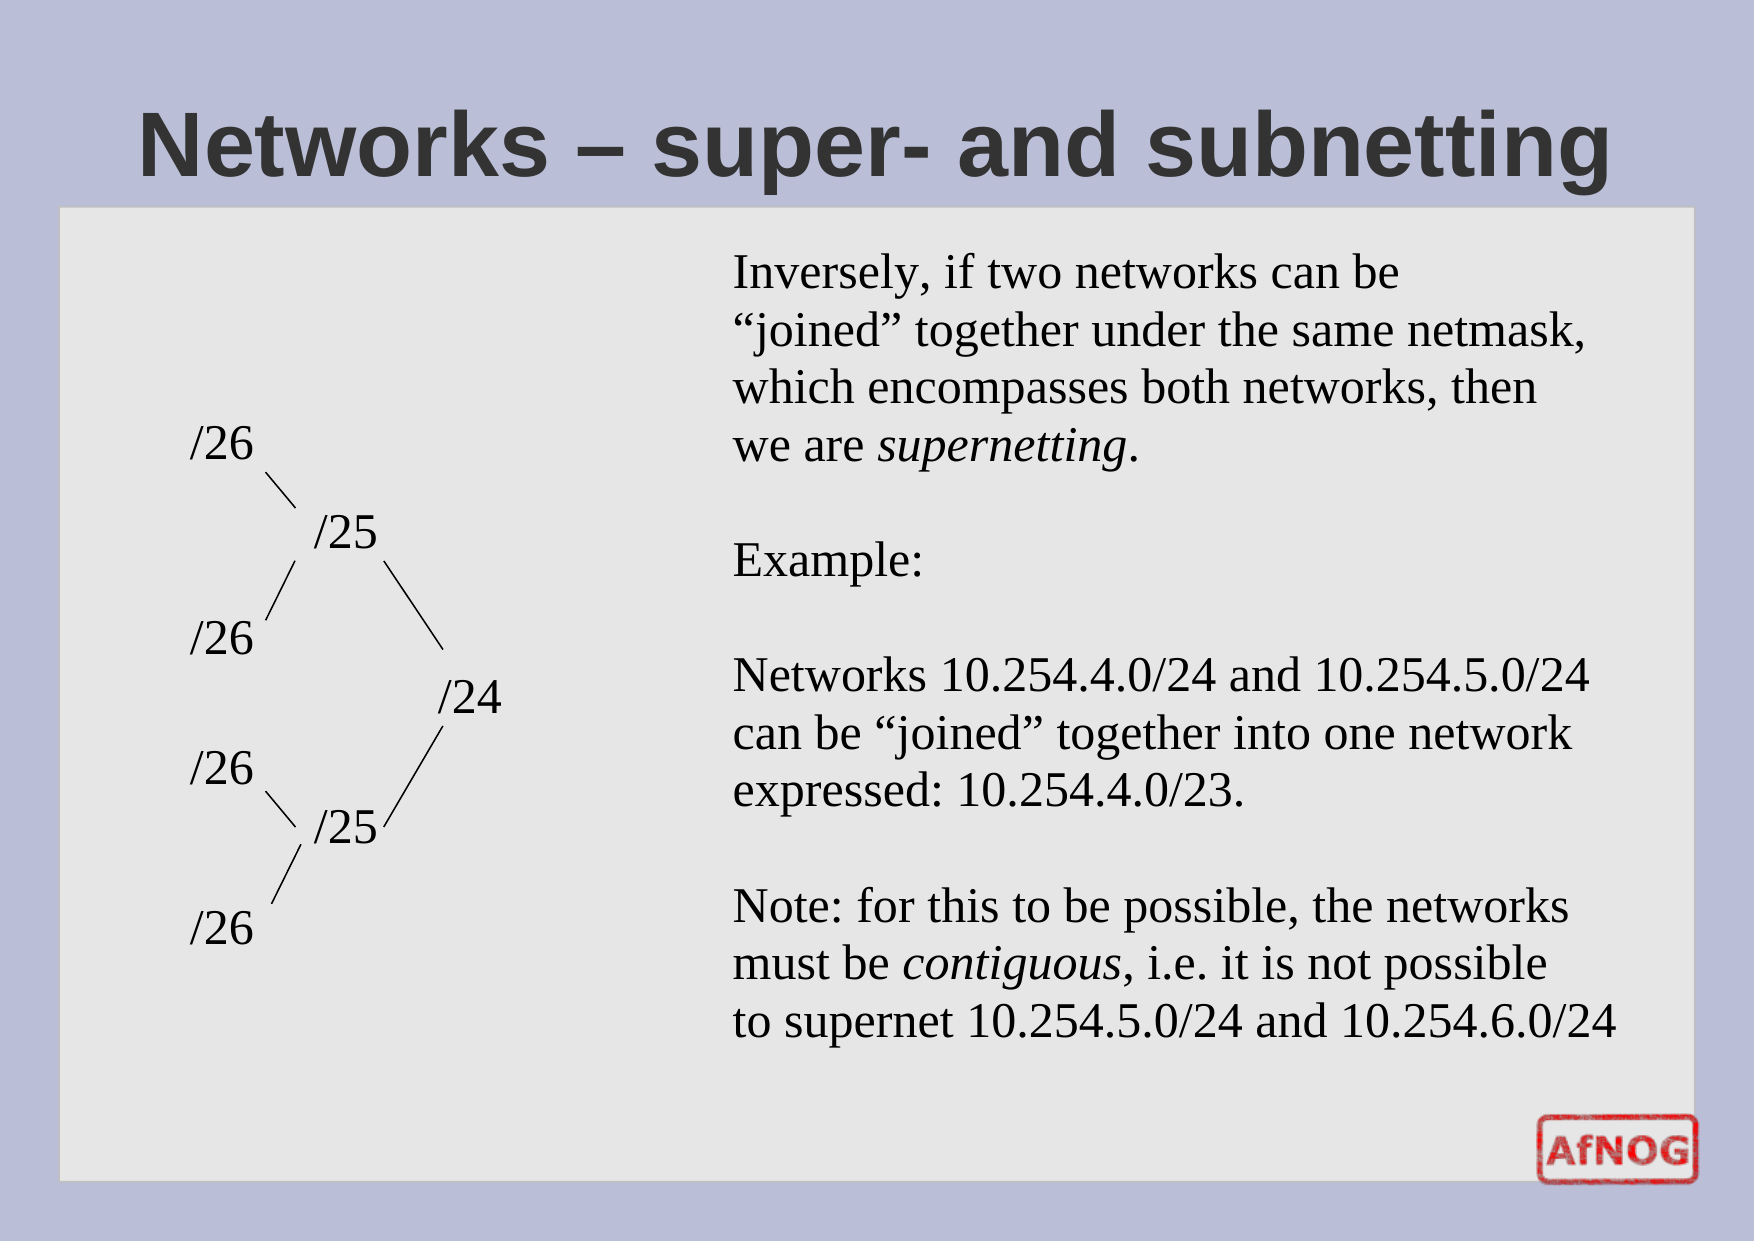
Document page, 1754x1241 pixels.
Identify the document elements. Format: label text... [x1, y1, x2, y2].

text_box /25 [313, 502, 379, 560]
text_box /26 [189, 738, 255, 797]
text_box /26 [189, 898, 255, 956]
text_box /26 [189, 608, 255, 667]
title Networks – super- and subnetting [59, 0, 1695, 295]
picture [1535, 1112, 1701, 1188]
text_box /25 [313, 797, 379, 856]
text_box [59, 295, 1695, 1182]
text_box /24 [437, 667, 502, 726]
text_box Inversely, if two networks can be “joined” together under the same netmask, which encompasses both networks, then we are supernetting. Example: Networks 10.254.4.0/24 and 10.254.5.0/24 can be “joined” together into one network expressed: 10.254.4.0/23. Note: for this to be possible, the networks must be contiguous, i.e. it is not possible to supernet 10.254.5.0/24 and 10.254.6.0/24 [732, 242, 1617, 1049]
text_box /26 [189, 413, 255, 472]
